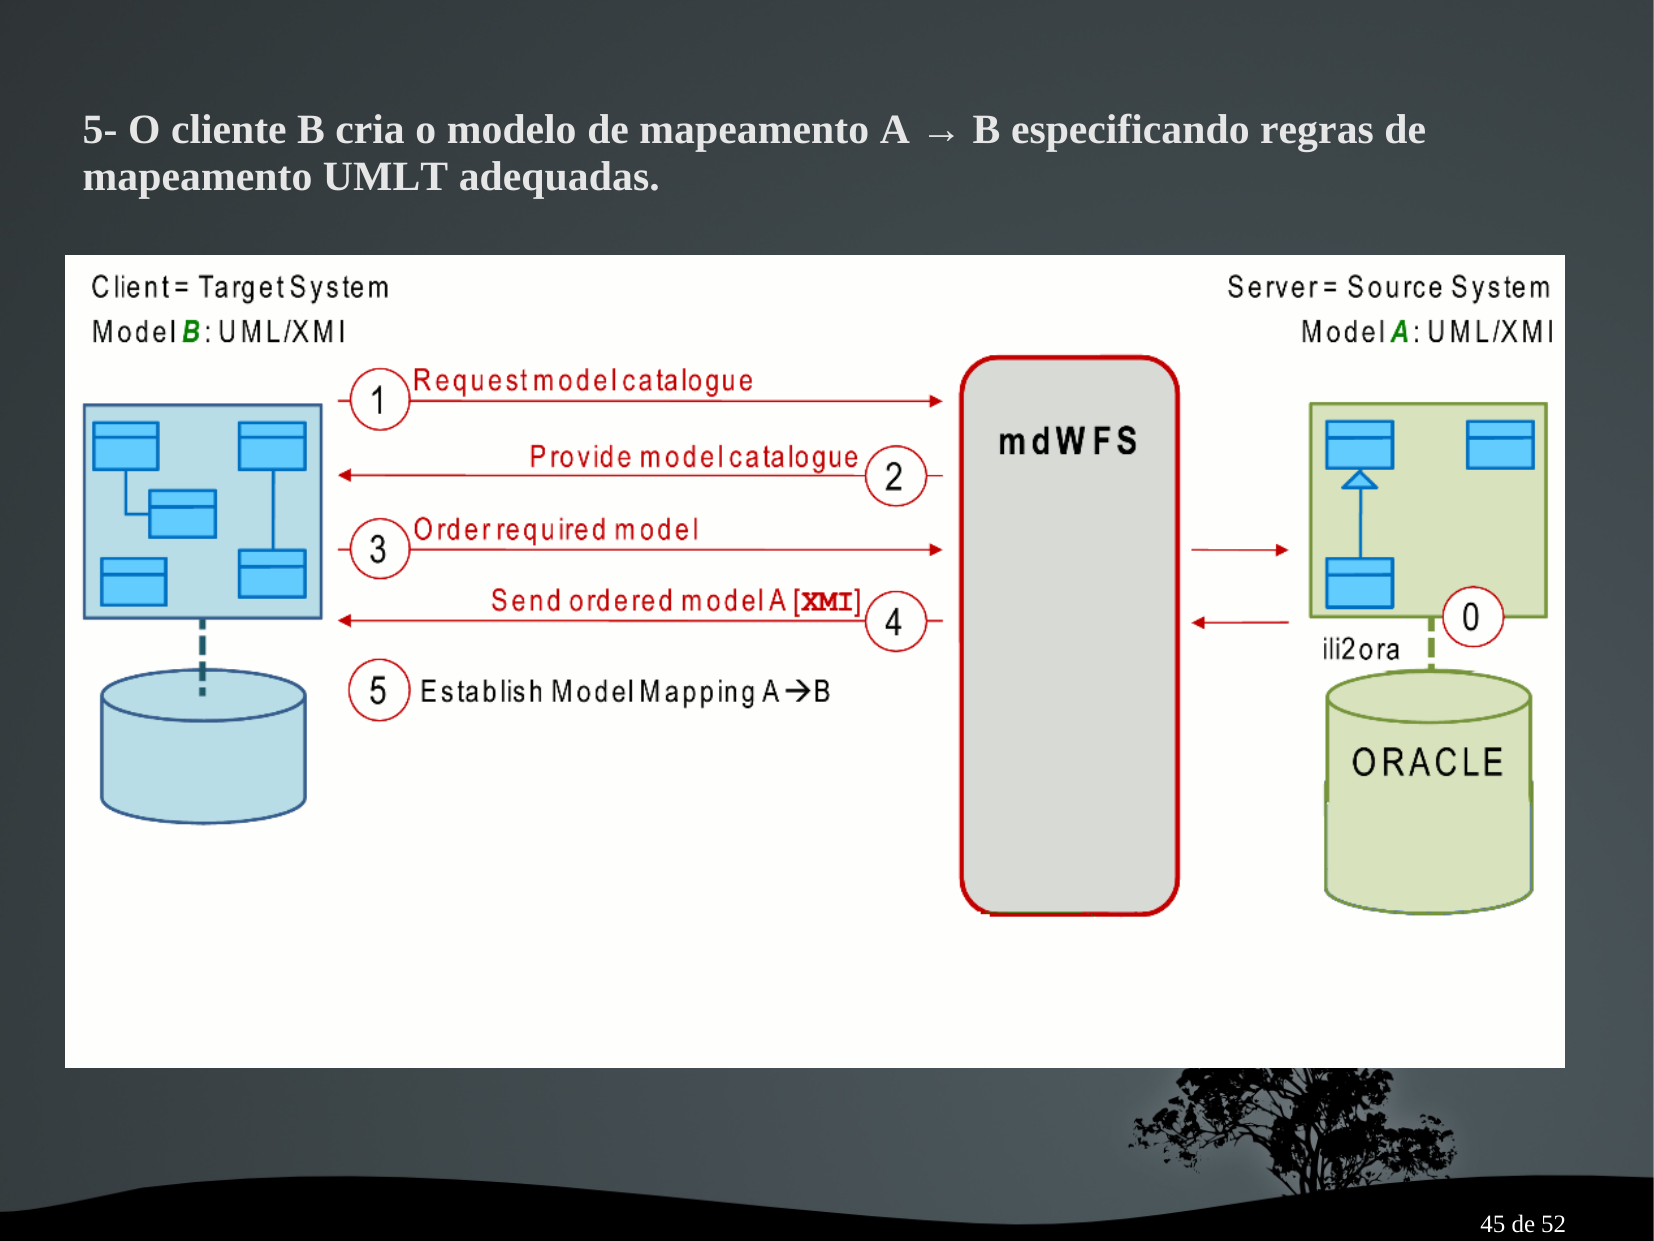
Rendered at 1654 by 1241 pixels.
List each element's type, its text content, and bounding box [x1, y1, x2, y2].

chart [82, 290, 1571, 1109]
picture [0, 0, 1654, 1241]
title 5- O cliente B cria o modelo de mapeamento A → B especificando regras de mapeamento UMLT adequadas. [82, 49, 1571, 257]
